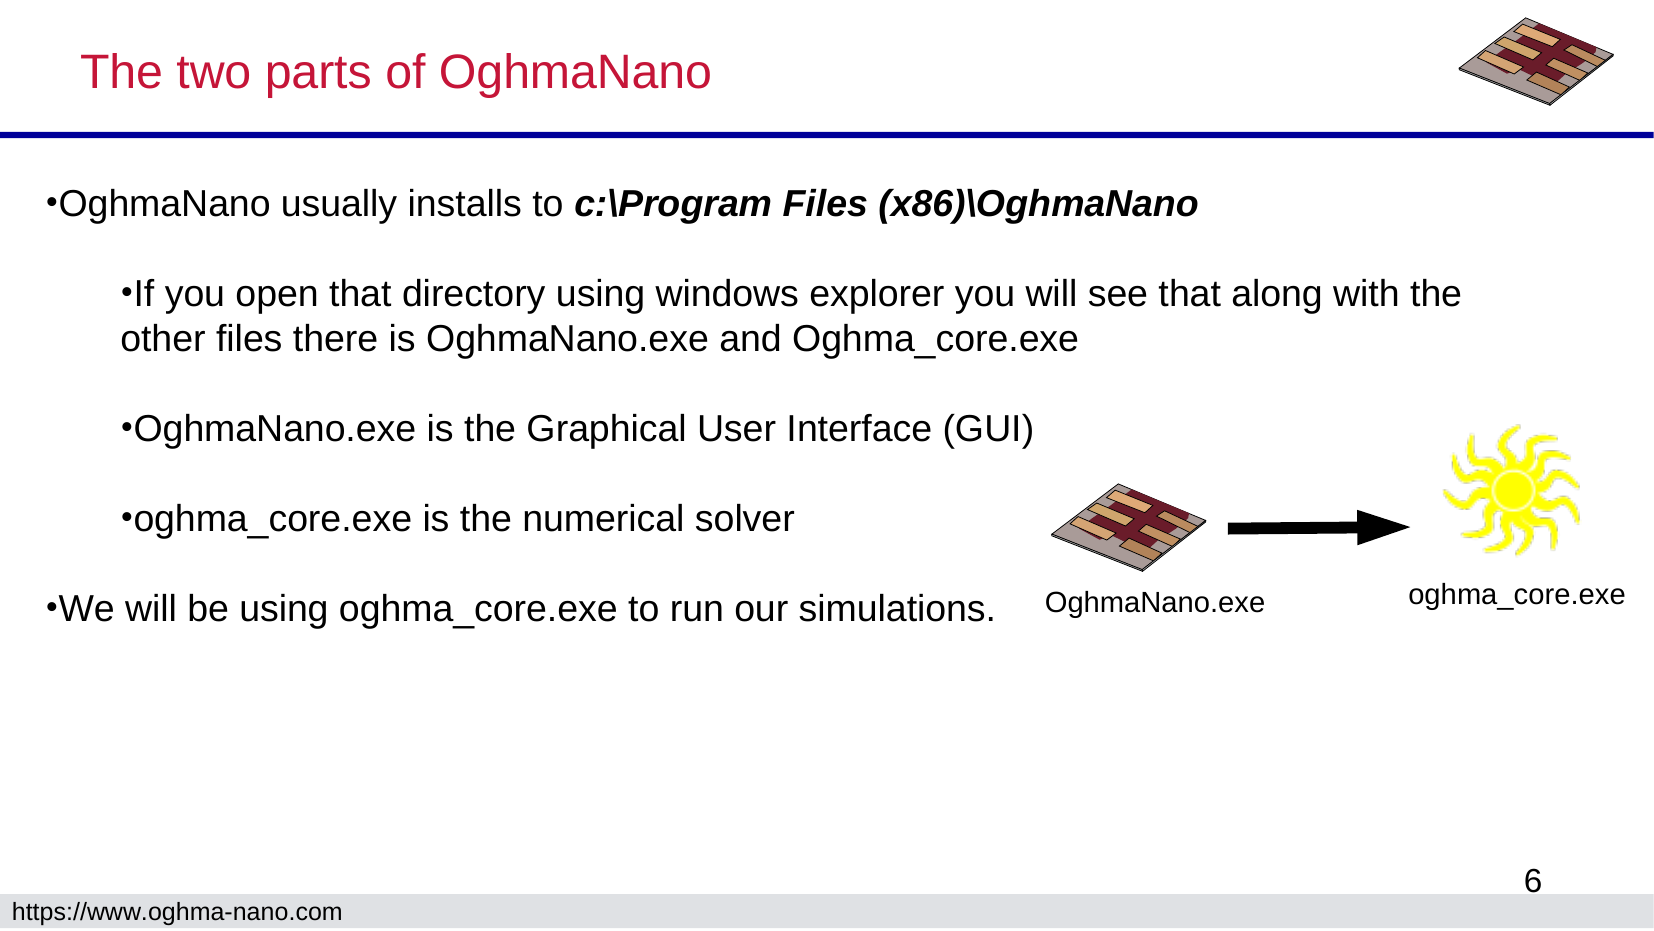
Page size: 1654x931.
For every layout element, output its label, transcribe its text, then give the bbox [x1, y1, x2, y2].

picture [1044, 463, 1214, 575]
text_box oghma_core.exe [1393, 568, 1654, 706]
text_box <number> [1509, 852, 1654, 911]
title The two parts of OghmaNano [65, 28, 1430, 116]
text_box OghmaNano usually installs to c:\Program Files (x86)\OghmaNano If you open that directory using windows explorer you will see that along with the other files there is OghmaNano.exe and Oghma_core.exe OghmaNano.exe is the Graphical User Interface (GUI) oghma_core.exe is the numerical solver We will be using oghma_core.exe to run our simulations. [30, 171, 1573, 727]
picture [1442, 423, 1582, 563]
text_box OghmaNano.exe [1029, 575, 1367, 713]
